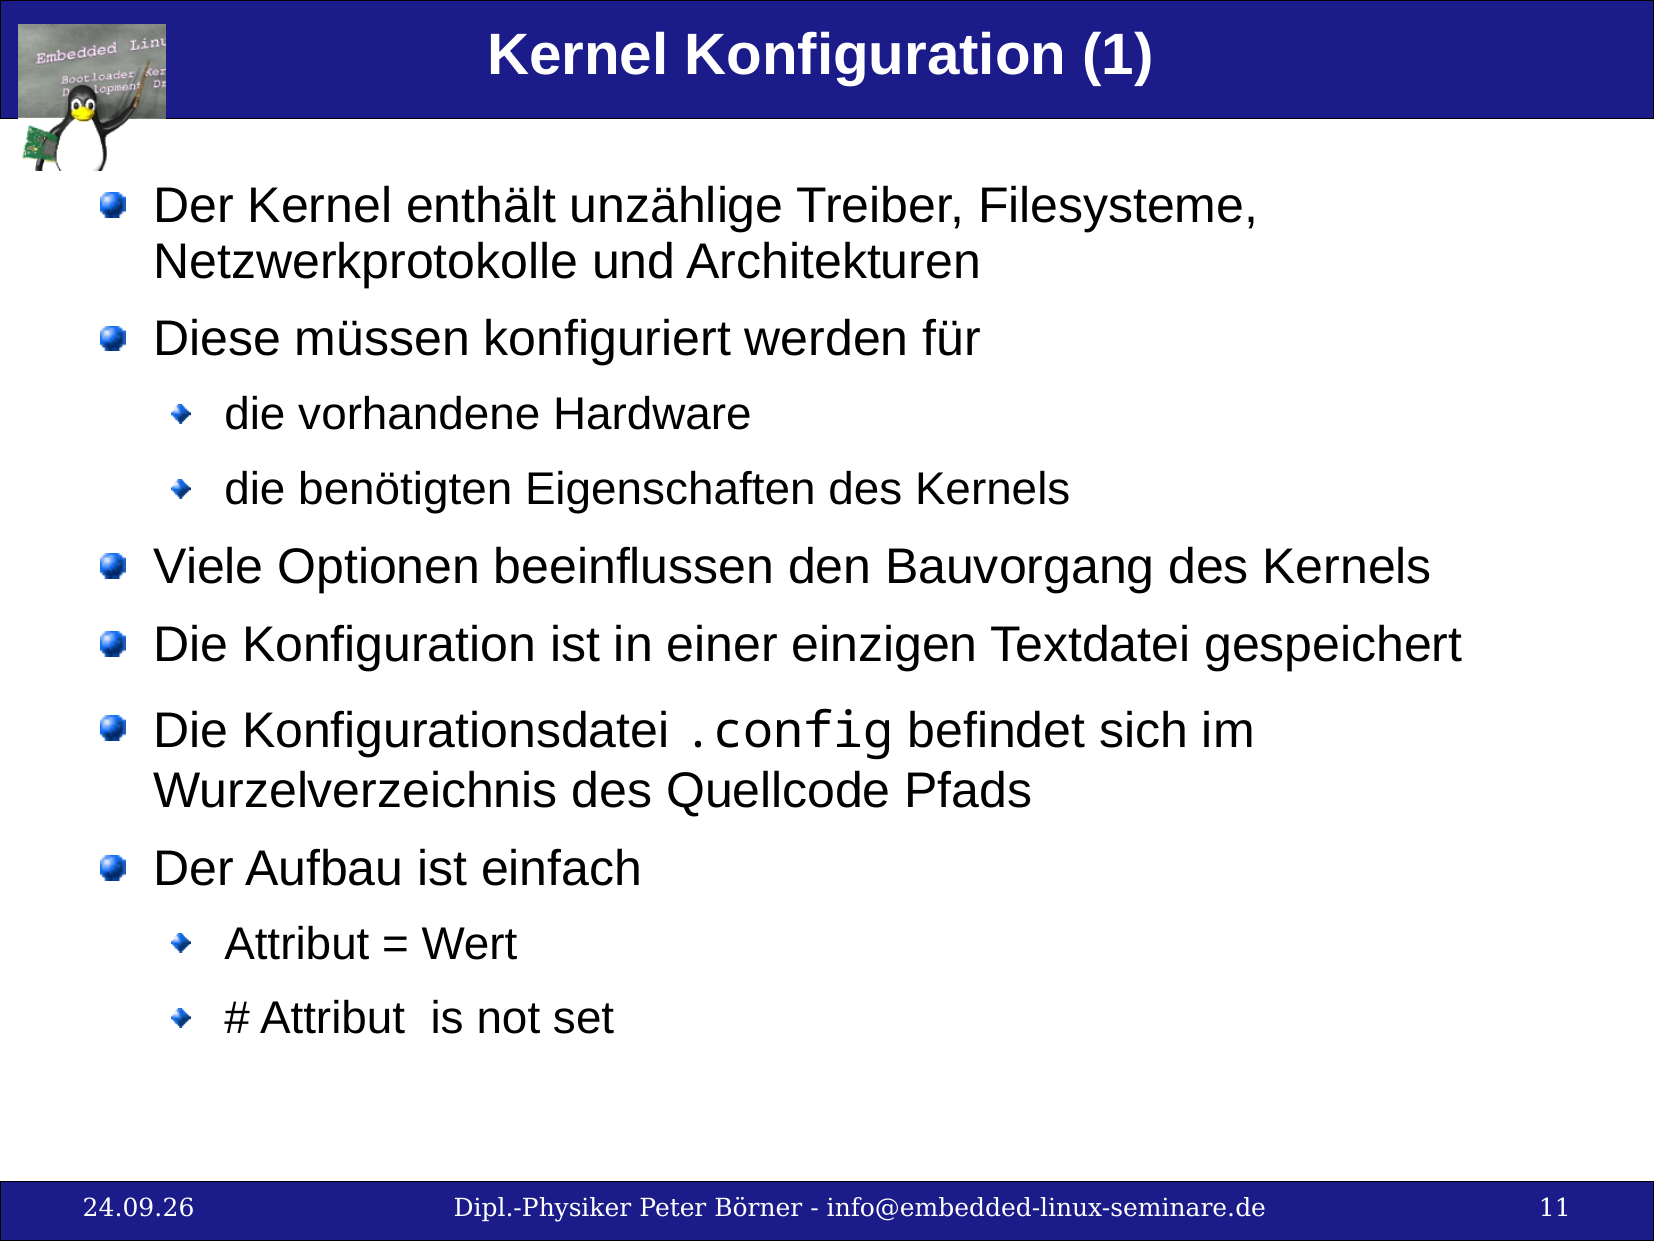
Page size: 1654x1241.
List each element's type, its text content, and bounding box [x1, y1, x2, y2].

picture [18, 24, 166, 171]
list Der Kernel enthält unzählige Treiber, Filesysteme, Netzwerkprotokolle und Architekturen Diese müssen konfiguriert werden für die vorhandene Hardware die benötigten Eigenschaften des Kernels Viele Optionen beeinflussen den Bauvorgang des Kernels Die Konfiguration ist in einer einzigen Textdatei gespeichert Die Konfigurationsdatei .config befindet sich im Wurzelverzeichnis des Quellcode Pfads Der Aufbau ist einfach Attribut = Wert # Attribut is not set [82, 177, 1571, 1148]
title Kernel Konfiguration (1) [76, 19, 1565, 89]
